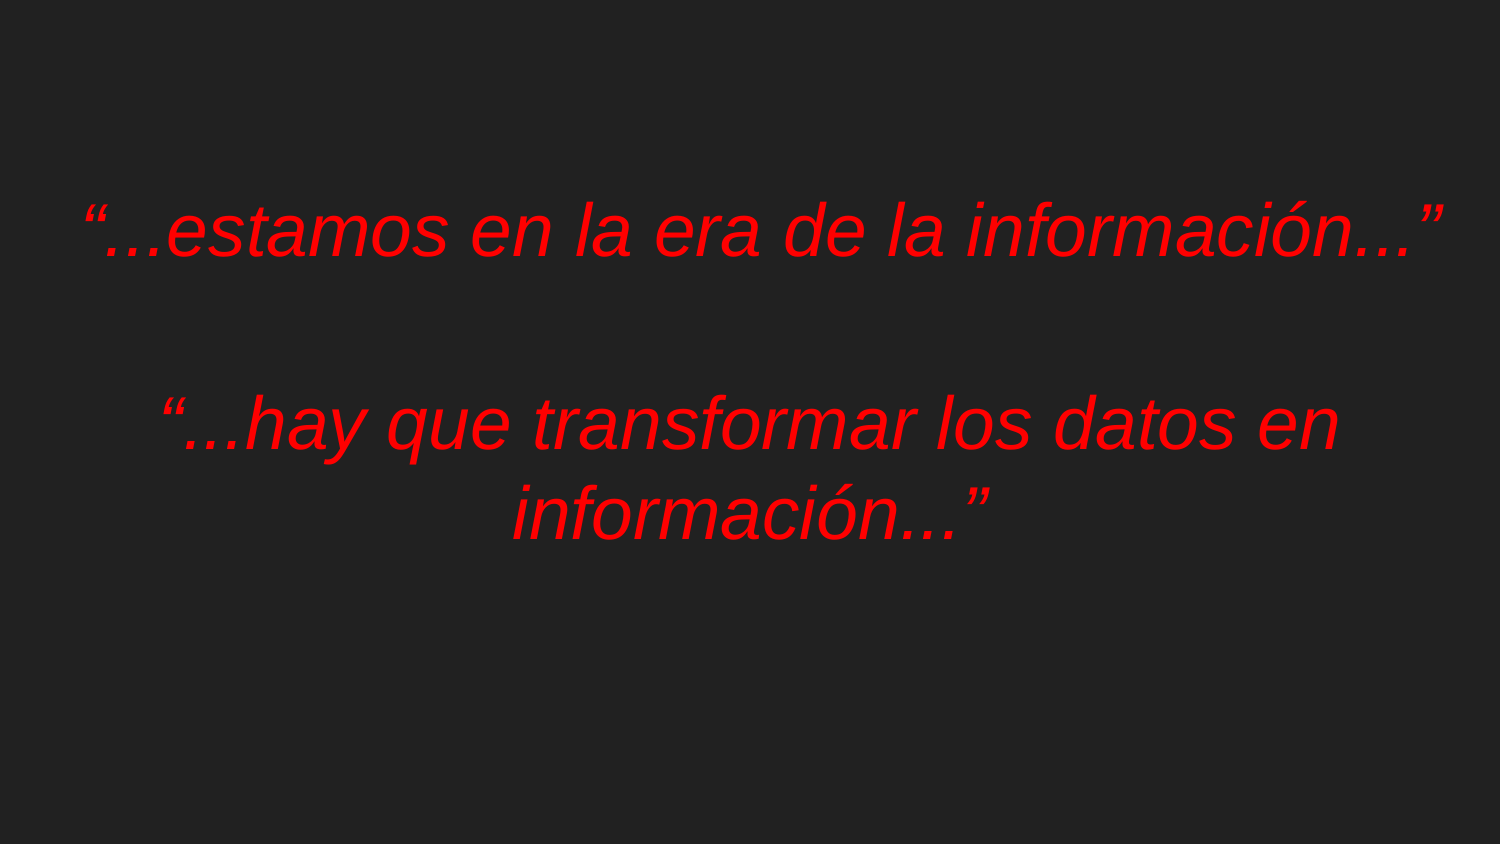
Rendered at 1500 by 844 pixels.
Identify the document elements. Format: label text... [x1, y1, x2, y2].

title “...hay que transformar los datos en información...” [0, 370, 1500, 570]
title “...estamos en la era de la información...” [11, 139, 1500, 287]
